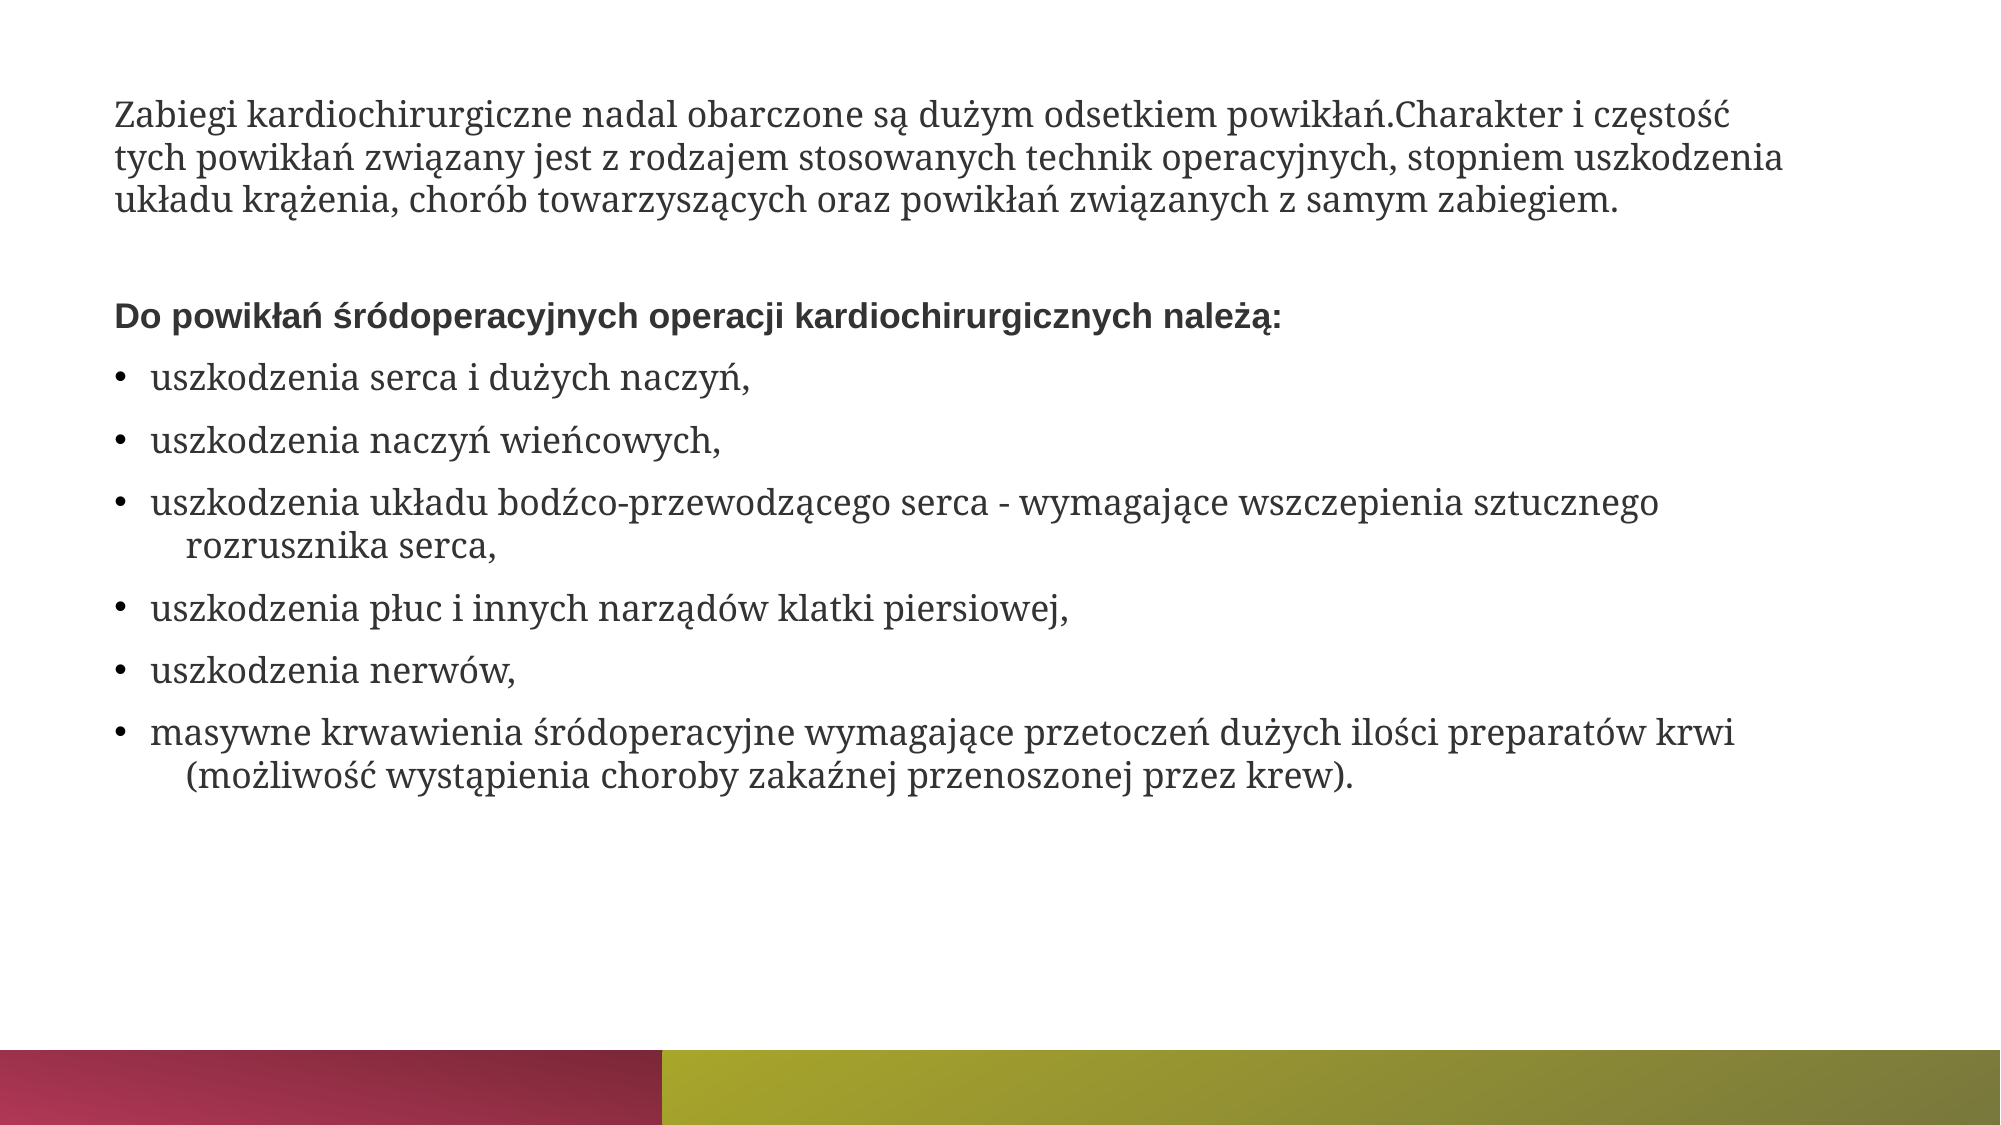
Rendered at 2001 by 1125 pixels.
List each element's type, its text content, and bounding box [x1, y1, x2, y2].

list Zabiegi kardiochirurgiczne nadal obarczone są dużym odsetkiem powikłań.Charakter i częstość tych powikłań związany jest z rodzajem stosowanych technik operacyjnych, stopniem uszkodzenia układu krążenia, chorób towarzyszących oraz powikłań związanych z samym zabiegiem. Do powikłań śródoperacyjnych operacji kardiochirurgicznych należą: uszkodzenia serca i dużych naczyń, uszkodzenia naczyń wieńcowych, uszkodzenia układu bodźco-przewodzącego serca - wymagające wszczepienia sztucznego rozrusznika serca, uszkodzenia płuc i innych narządów klatki piersiowej, uszkodzenia nerwów, masywne krwawienia śródoperacyjne wymagające przetoczeń dużych ilości preparatów krwi (możliwość wystąpienia choroby zakaźnej przenoszonej przez krew). [114, 91, 1795, 988]
